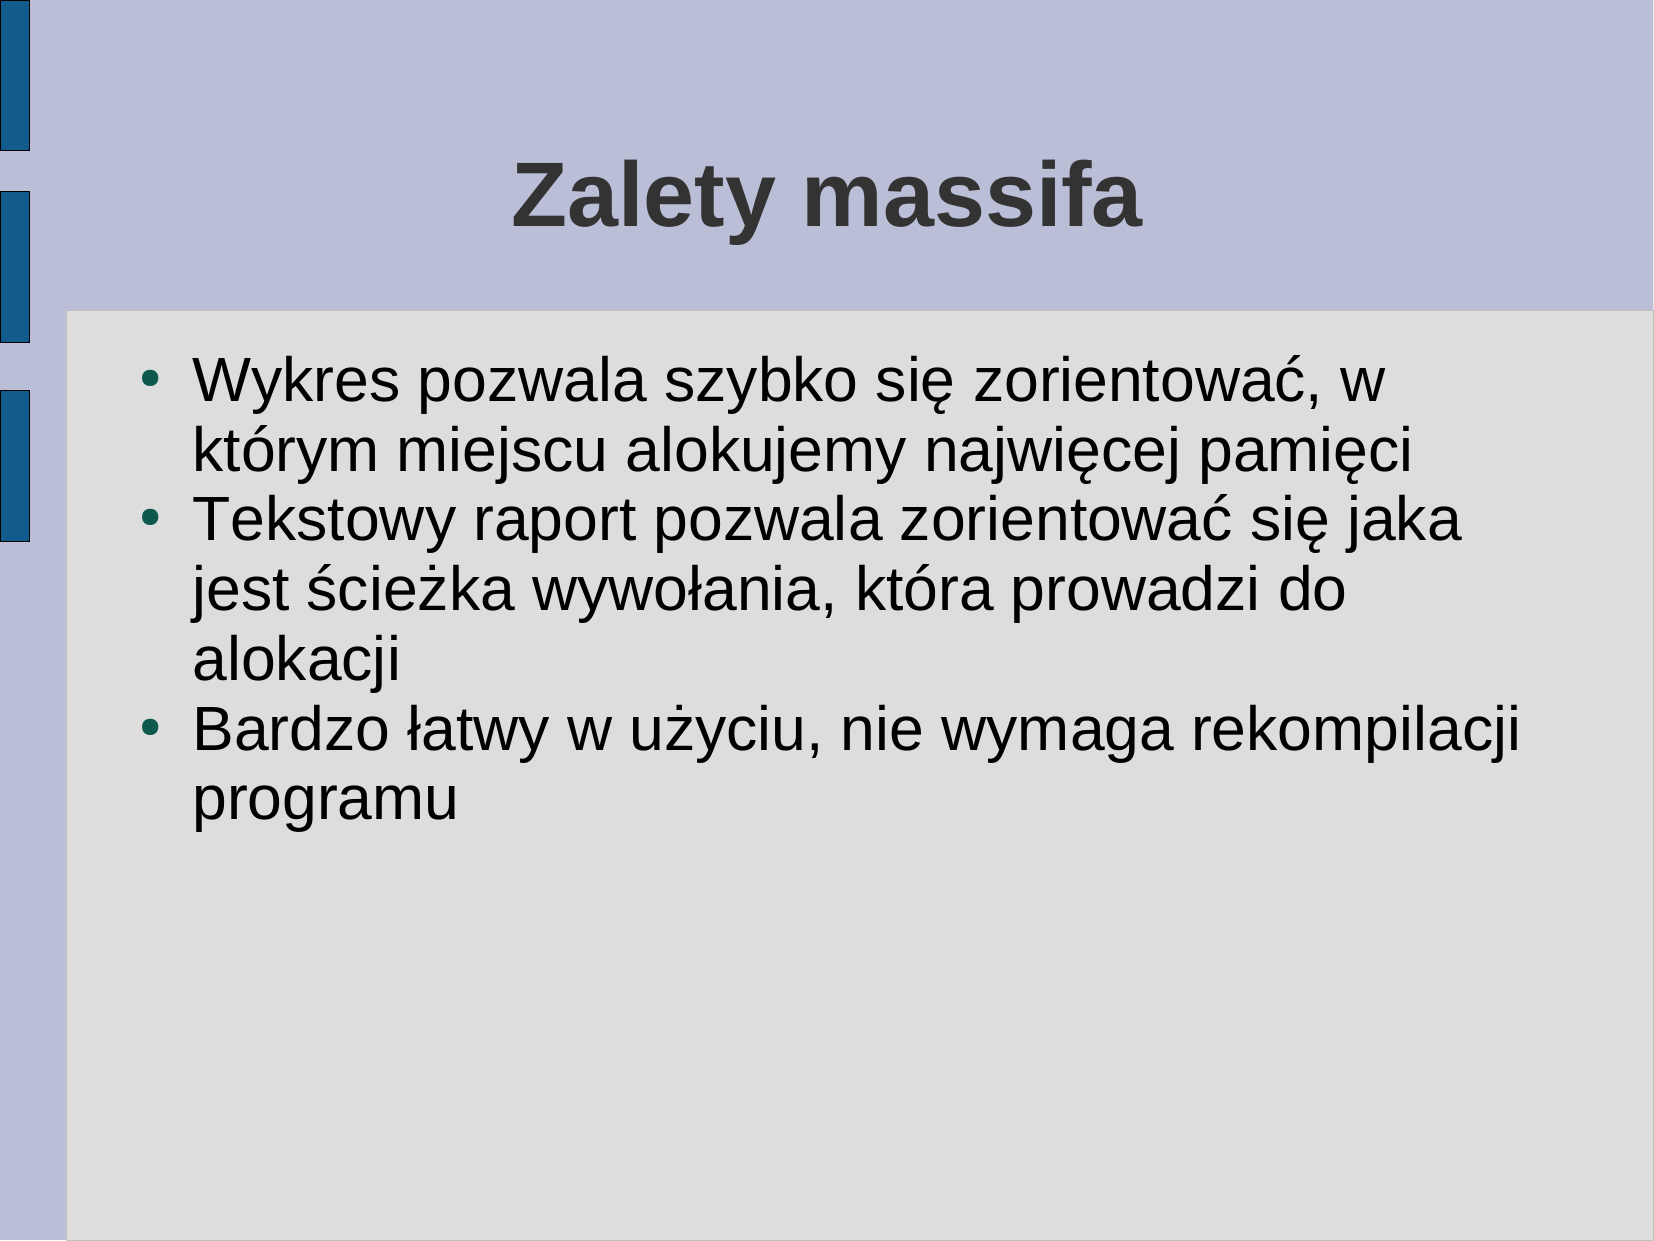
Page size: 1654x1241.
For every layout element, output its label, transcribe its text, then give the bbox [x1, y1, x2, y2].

title Zalety massifa [121, 91, 1534, 299]
list Wykres pozwala szybko się zorientować, w którym miejscu alokujemy najwięcej pamięci Tekstowy raport pozwala zorientować się jaka jest ścieżka wywołania, która prowadzi do alokacji Bardzo łatwy w użyciu, nie wymaga rekompilacji programu [121, 344, 1534, 1127]
